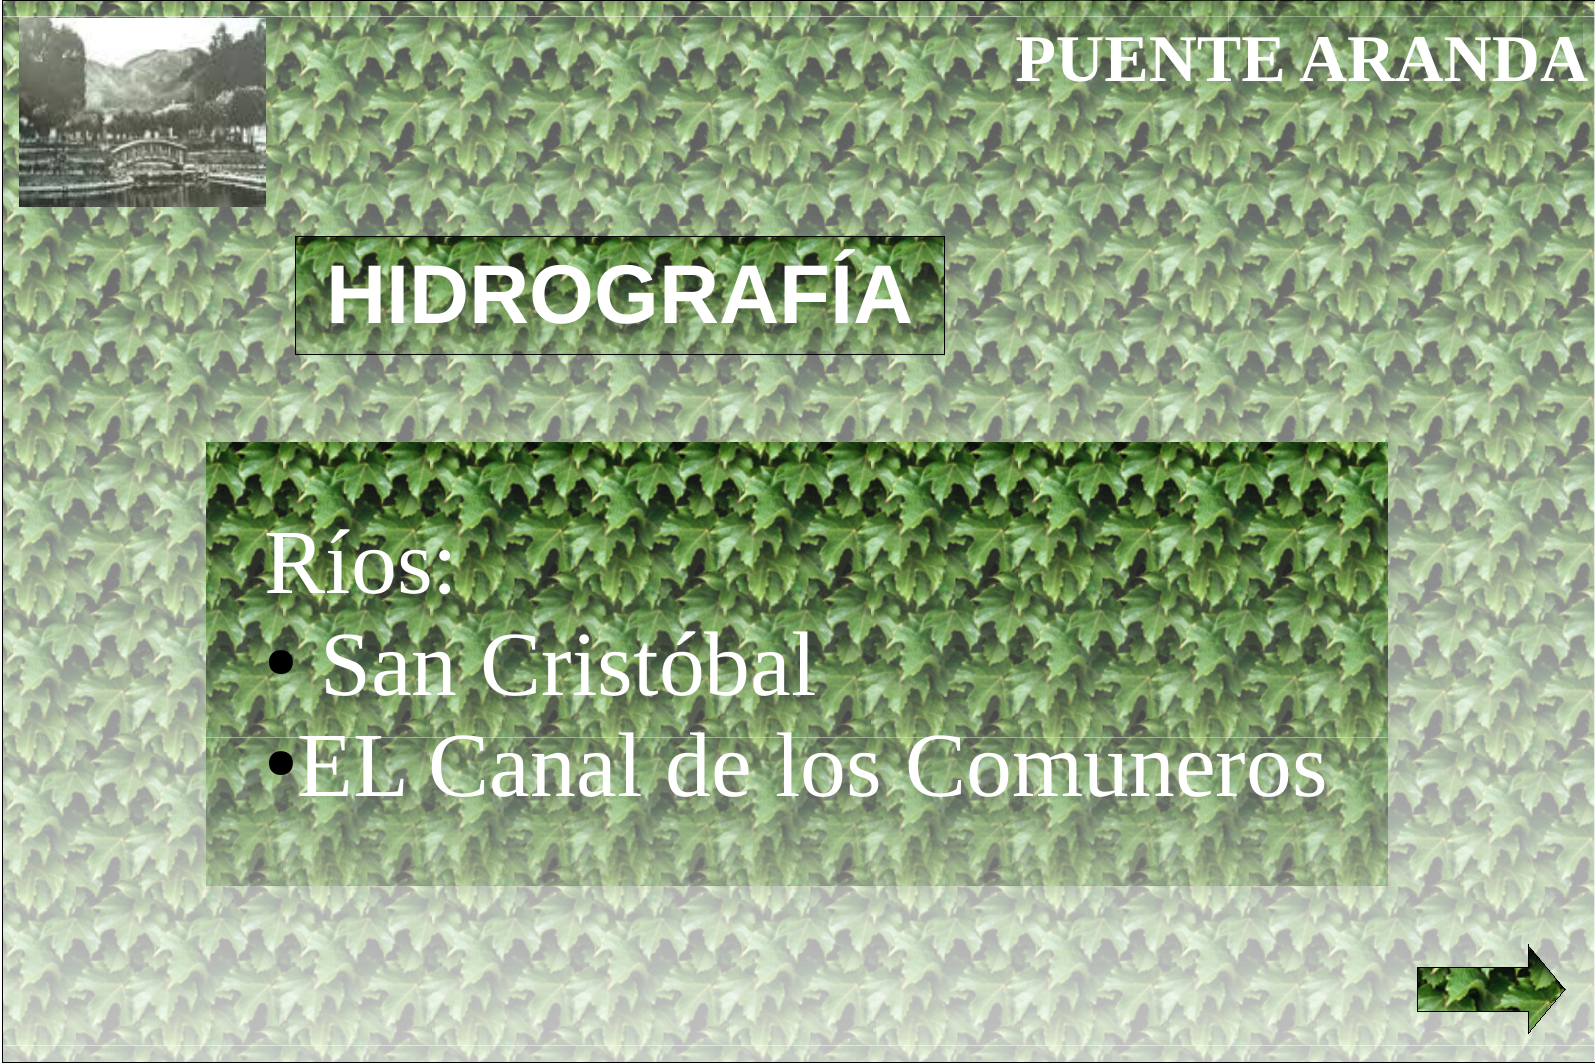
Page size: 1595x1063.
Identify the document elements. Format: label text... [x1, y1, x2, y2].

text_box [1417, 944, 1566, 1034]
text_box PUENTE ARANDA [1021, 0, 1583, 119]
text_box HIDROGRAFÍA [295, 236, 945, 355]
picture [19, 18, 266, 207]
text_box Ríos: San Cristóbal EL Canal de los Comuneros [206, 442, 1388, 886]
